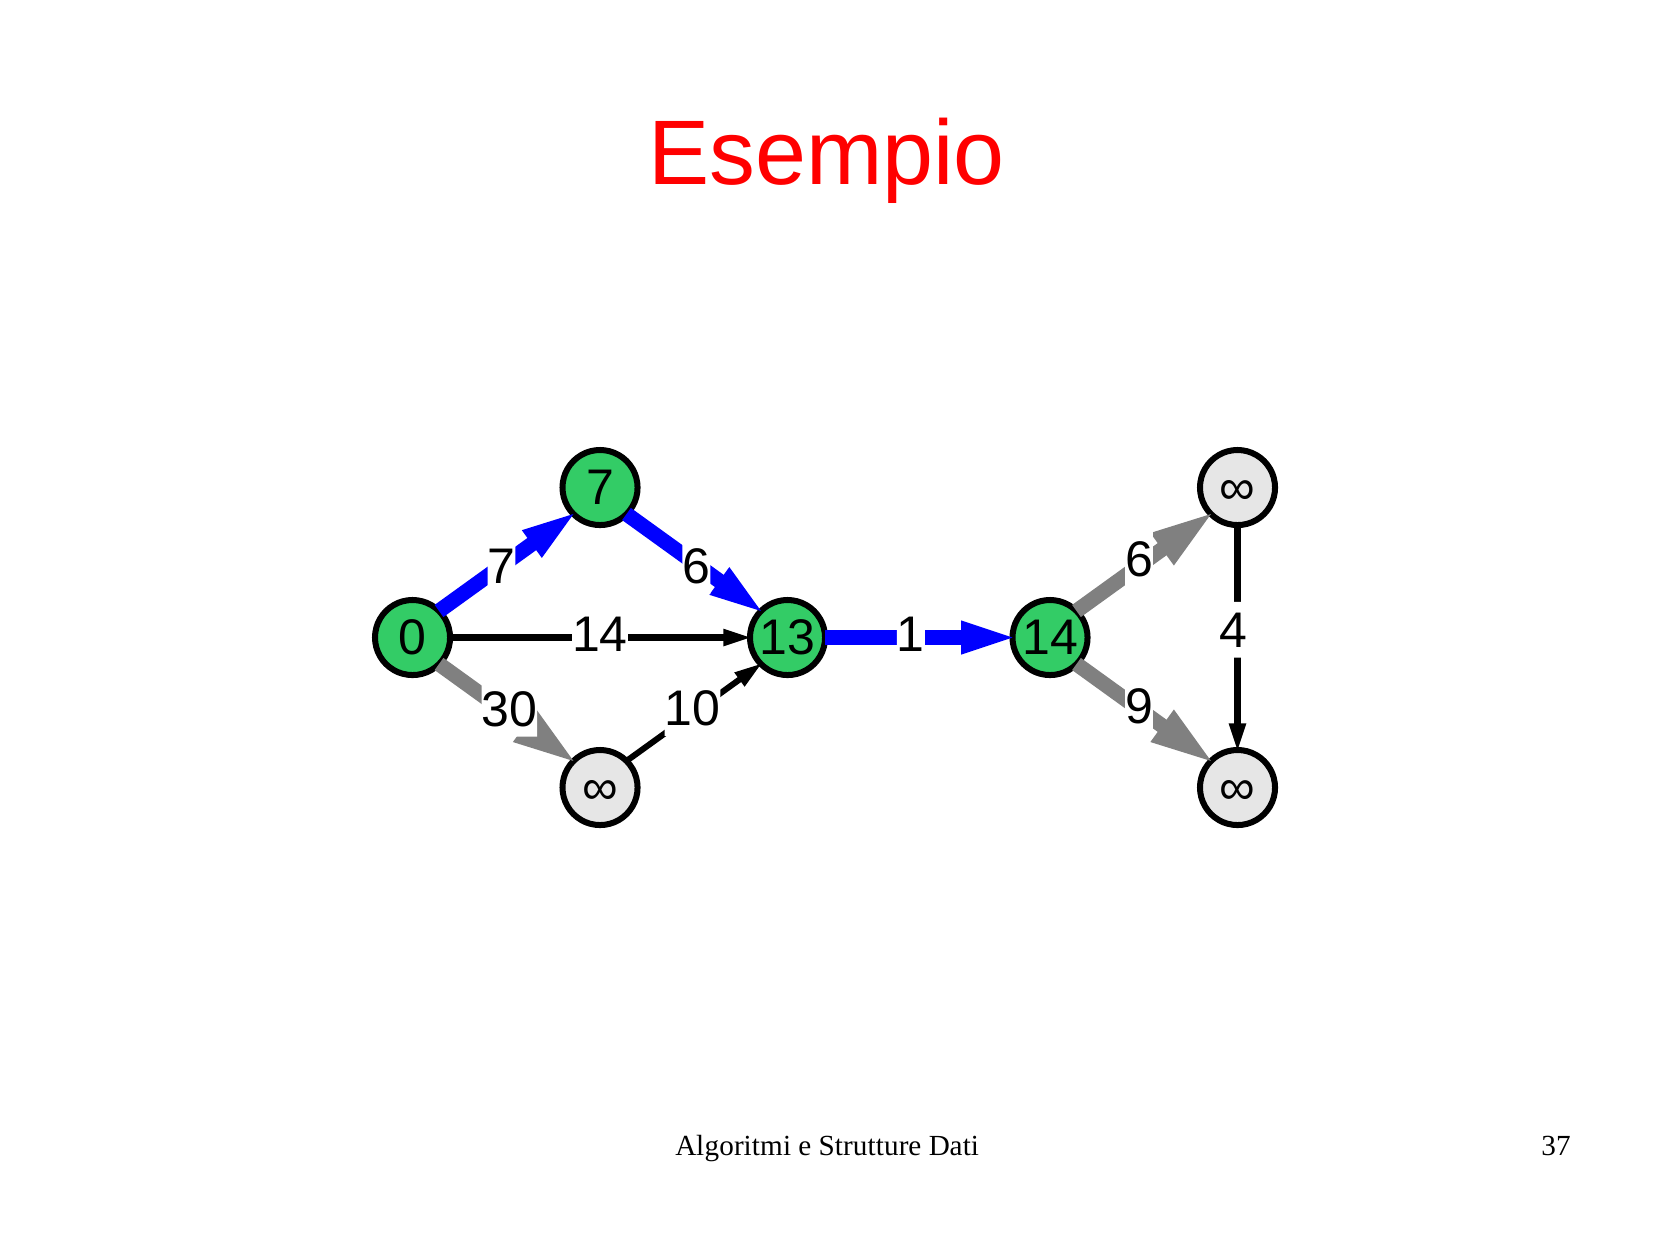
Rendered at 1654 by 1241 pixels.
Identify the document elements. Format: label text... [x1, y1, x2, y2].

text_box 9 [1125, 678, 1153, 735]
text_box ∞ [1200, 750, 1276, 826]
text_box 6 [682, 538, 711, 595]
text_box ∞ [1200, 450, 1276, 525]
title Esempio [82, 49, 1571, 257]
text_box 30 [481, 680, 538, 737]
text_box 14 [572, 605, 628, 662]
text_box 7 [562, 450, 638, 526]
text_box 6 [1125, 530, 1153, 587]
text_box 13 [750, 600, 825, 676]
text_box 0 [375, 600, 450, 676]
text_box 7 [487, 538, 516, 595]
text_box 4 [1219, 601, 1248, 658]
text_box 10 [664, 680, 721, 736]
text_box ∞ [562, 750, 638, 826]
text_box 1 [896, 605, 925, 662]
text_box 14 [1012, 600, 1088, 676]
